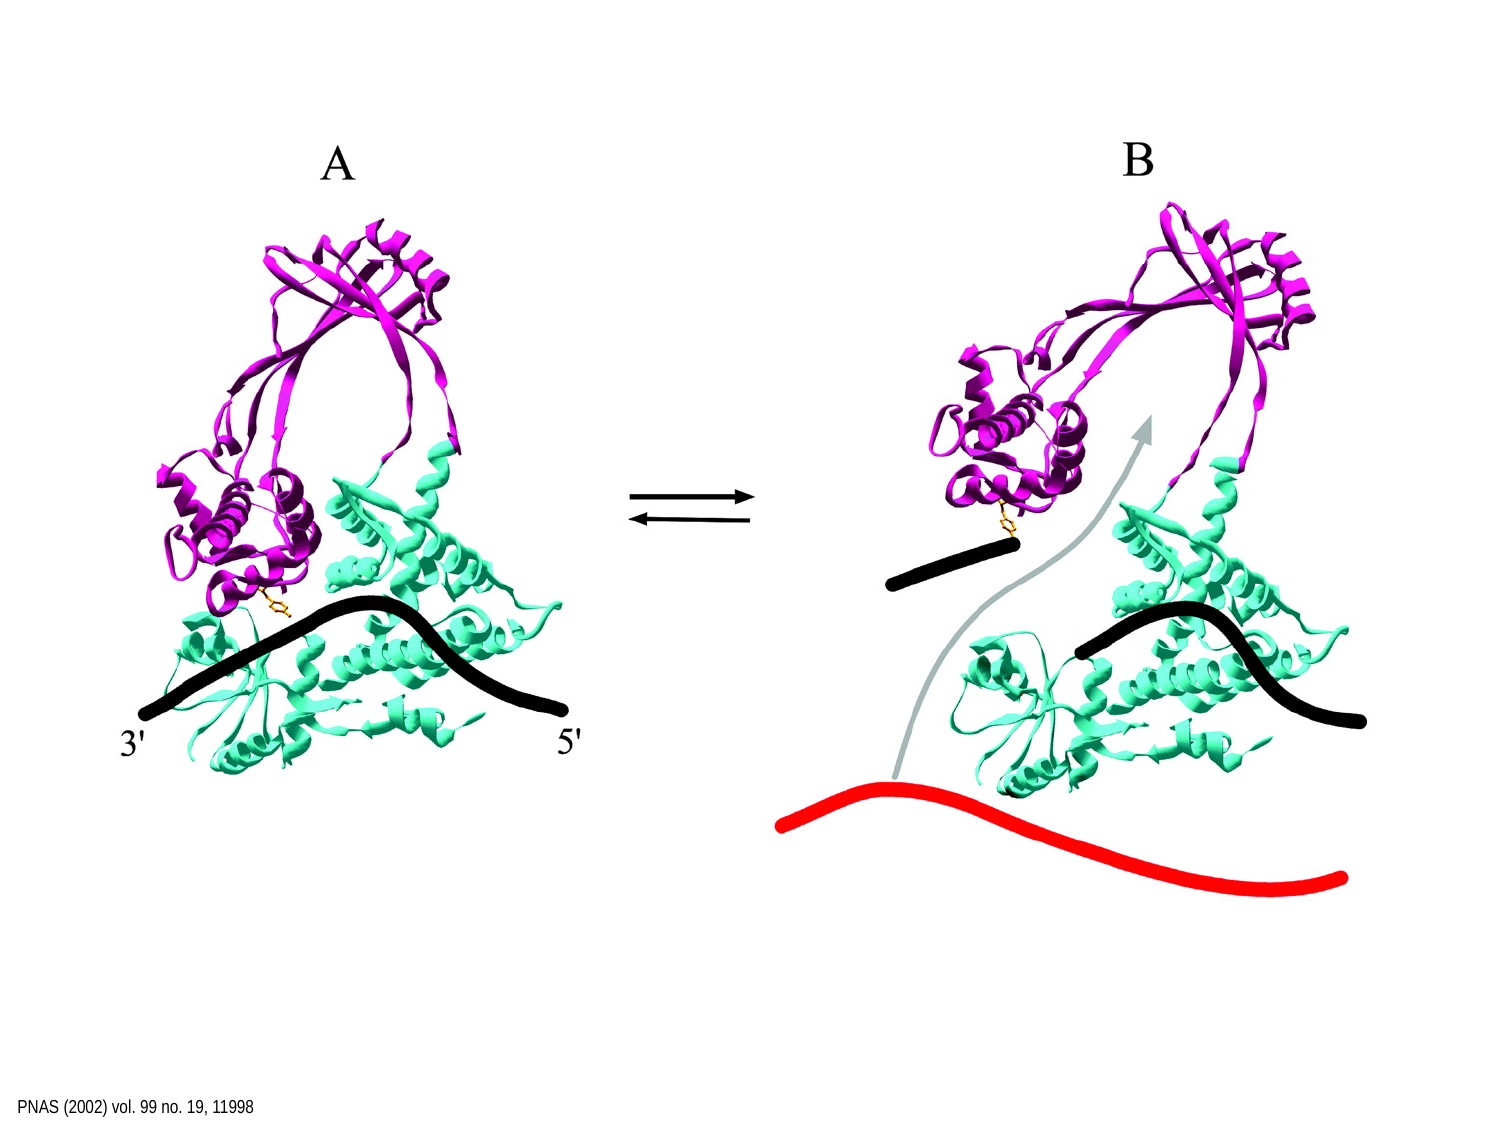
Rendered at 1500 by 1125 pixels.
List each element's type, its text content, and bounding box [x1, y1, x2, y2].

text_box PNAS (2002) vol. 99 no. 19, 11998 [2, 1087, 753, 1125]
picture [116, 137, 1377, 905]
